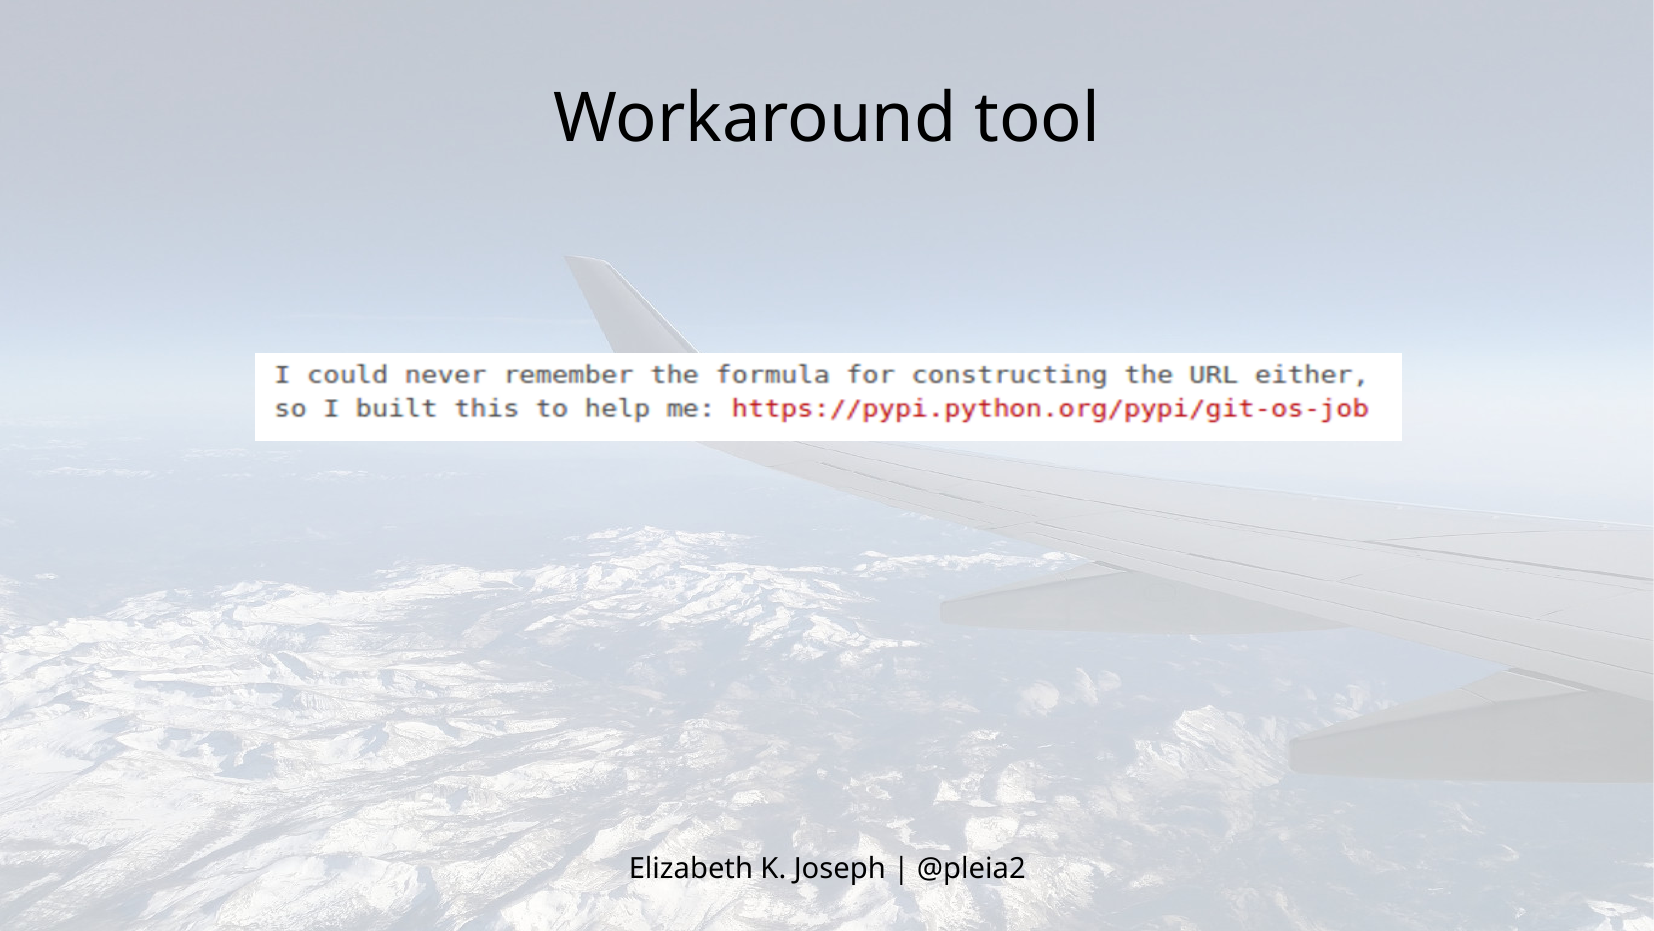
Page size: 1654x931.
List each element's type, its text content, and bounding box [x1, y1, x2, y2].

title Workaround tool [82, 37, 1571, 193]
picture [0, 0, 1654, 931]
